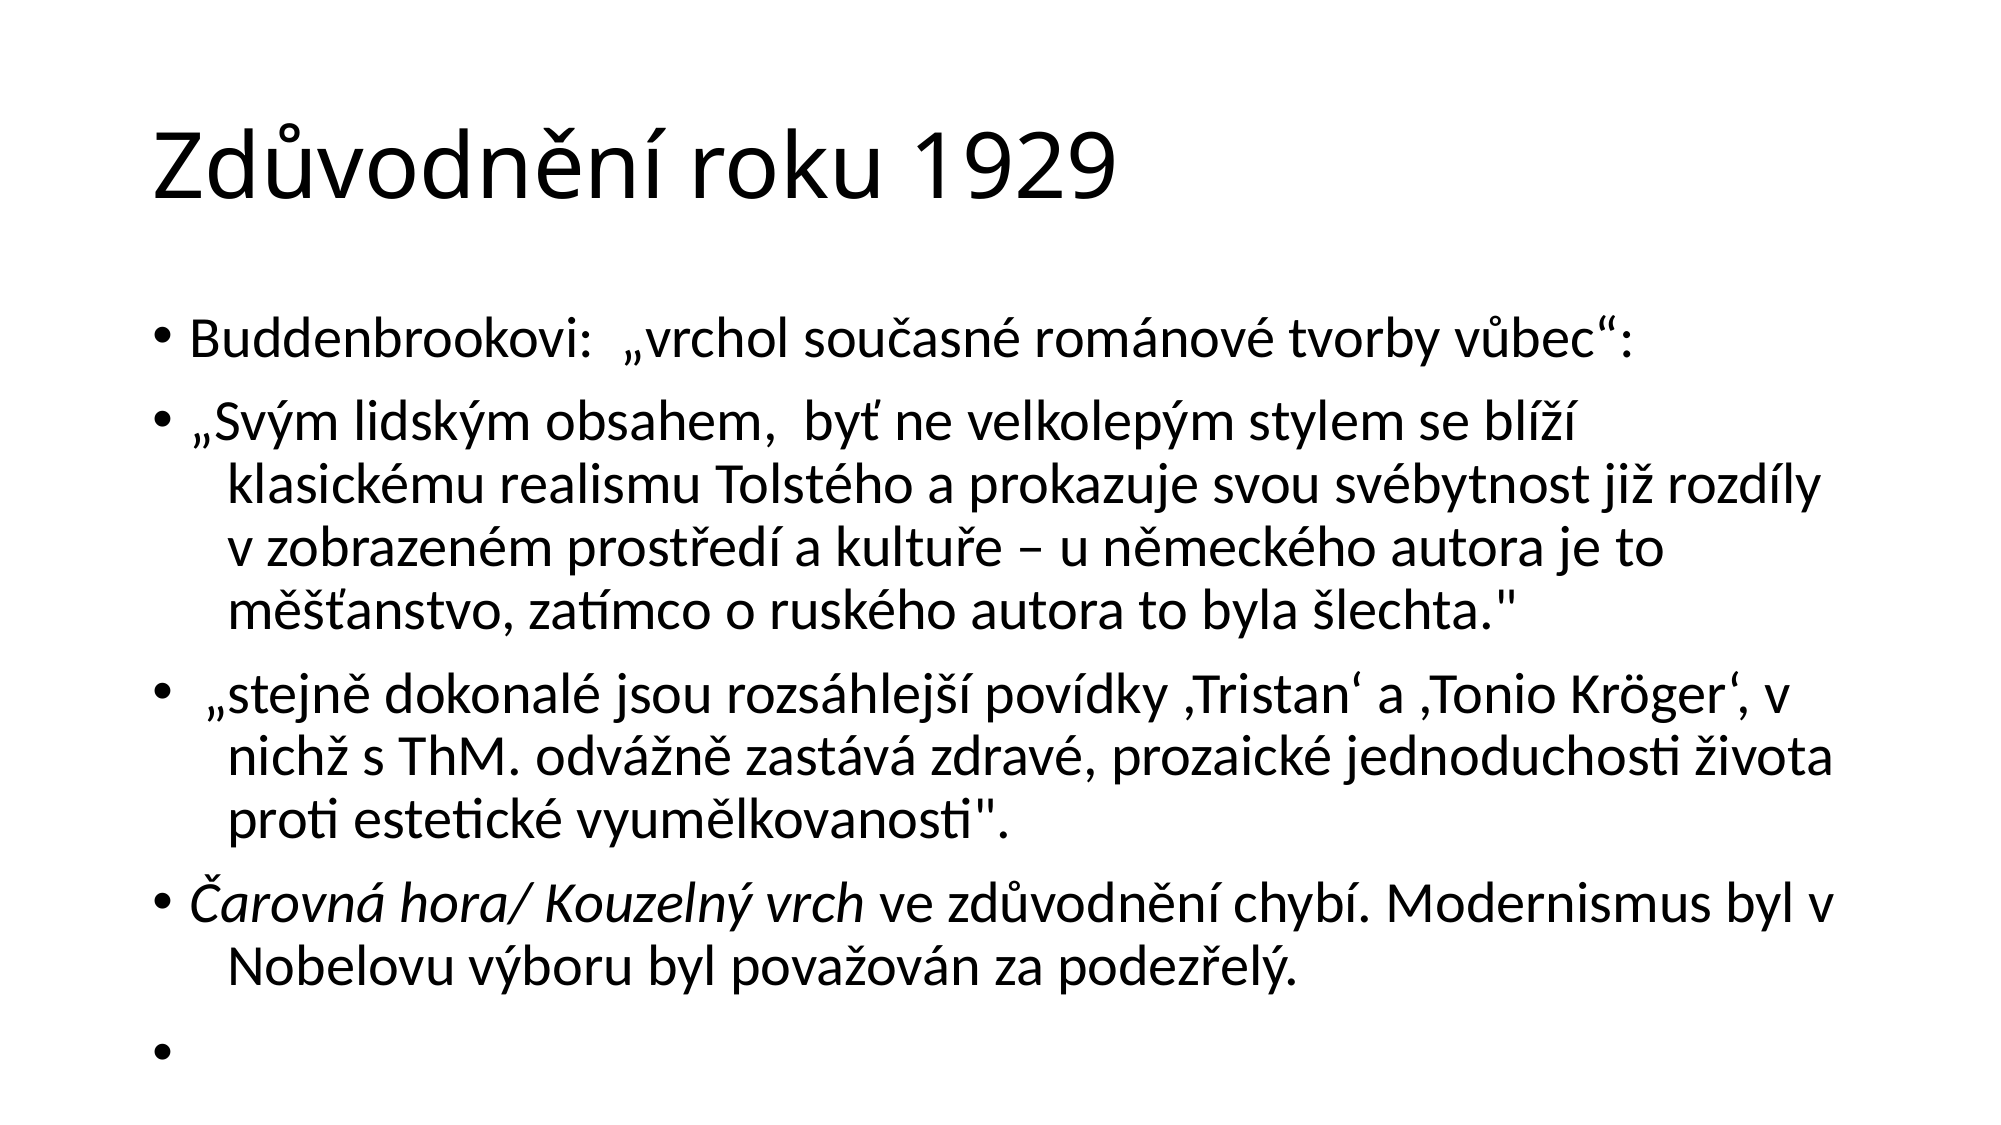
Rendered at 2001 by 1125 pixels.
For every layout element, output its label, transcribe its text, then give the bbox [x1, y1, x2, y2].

title Zdůvodnění roku 1929 [137, 59, 1863, 278]
list Buddenbrookovi: „vrchol současné románové tvorby vůbec“: „Svým lidským obsahem, byť ne velkolepým stylem se blíží klasickému realismu Tolstého a prokazuje svou svébytnost již rozdíly v zobrazeném prostředí a kultuře – u německého autora je to měšťanstvo, zatímco o ruského autora to byla šlechta." „stejně dokonalé jsou rozsáhlejší povídky ,Tristan‘ a ,Tonio Kröger‘, v nichž s ThM. odvážně zastává zdravé, prozaické jednoduchosti života proti estetické vyumělkovanosti". Čarovná hora/ Kouzelný vrch ve zdůvodnění chybí. Modernismus byl v Nobelovu výboru byl považován za podezřelý. [137, 299, 1863, 1014]
